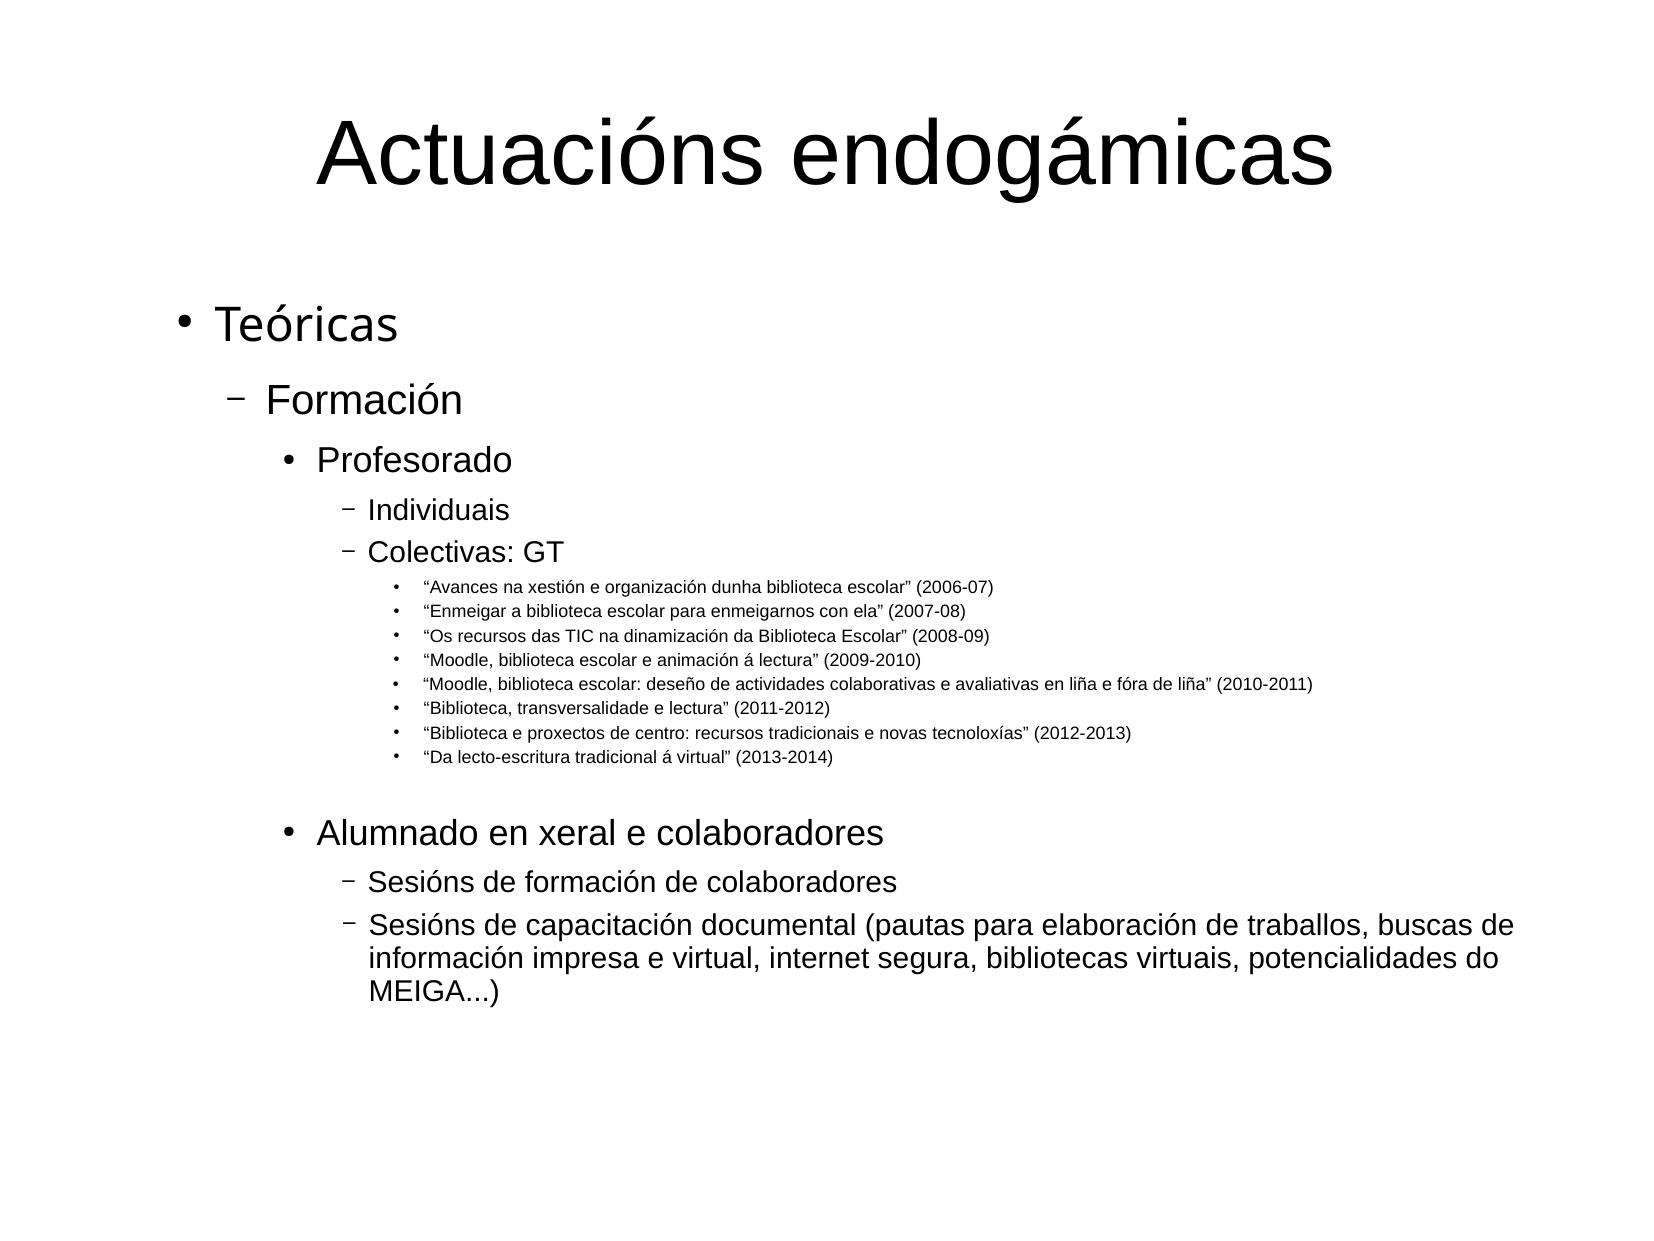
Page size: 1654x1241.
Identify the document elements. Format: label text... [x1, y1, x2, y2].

title Actuacións endogámicas [82, 49, 1571, 257]
list Teóricas Formación Profesorado Individuais Colectivas: GT “Avances na xestión e organización dunha biblioteca escolar” (2006-07) “Enmeigar a biblioteca escolar para enmeigarnos con ela” (2007-08) “Os recursos das TIC na dinamización da Biblioteca Escolar” (2008-09) “Moodle, biblioteca escolar e animación á lectura” (2009-2010) “Moodle, biblioteca escolar: deseño de actividades colaborativas e avaliativas en liña e fóra de liña” (2010-2011) “Biblioteca, transversalidade e lectura” (2011-2012) “Biblioteca e proxectos de centro: recursos tradicionais e novas tecnoloxías” (2012-2013) “Da lecto-escritura tradicional á virtual” (2013-2014) Alumnado en xeral e colaboradores Sesións de formación de colaboradores Sesións de capacitación documental (pautas para elaboración de traballos, buscas de información impresa e virtual, internet segura, bibliotecas virtuais, potencialidades do MEIGA...) [82, 290, 1538, 1010]
